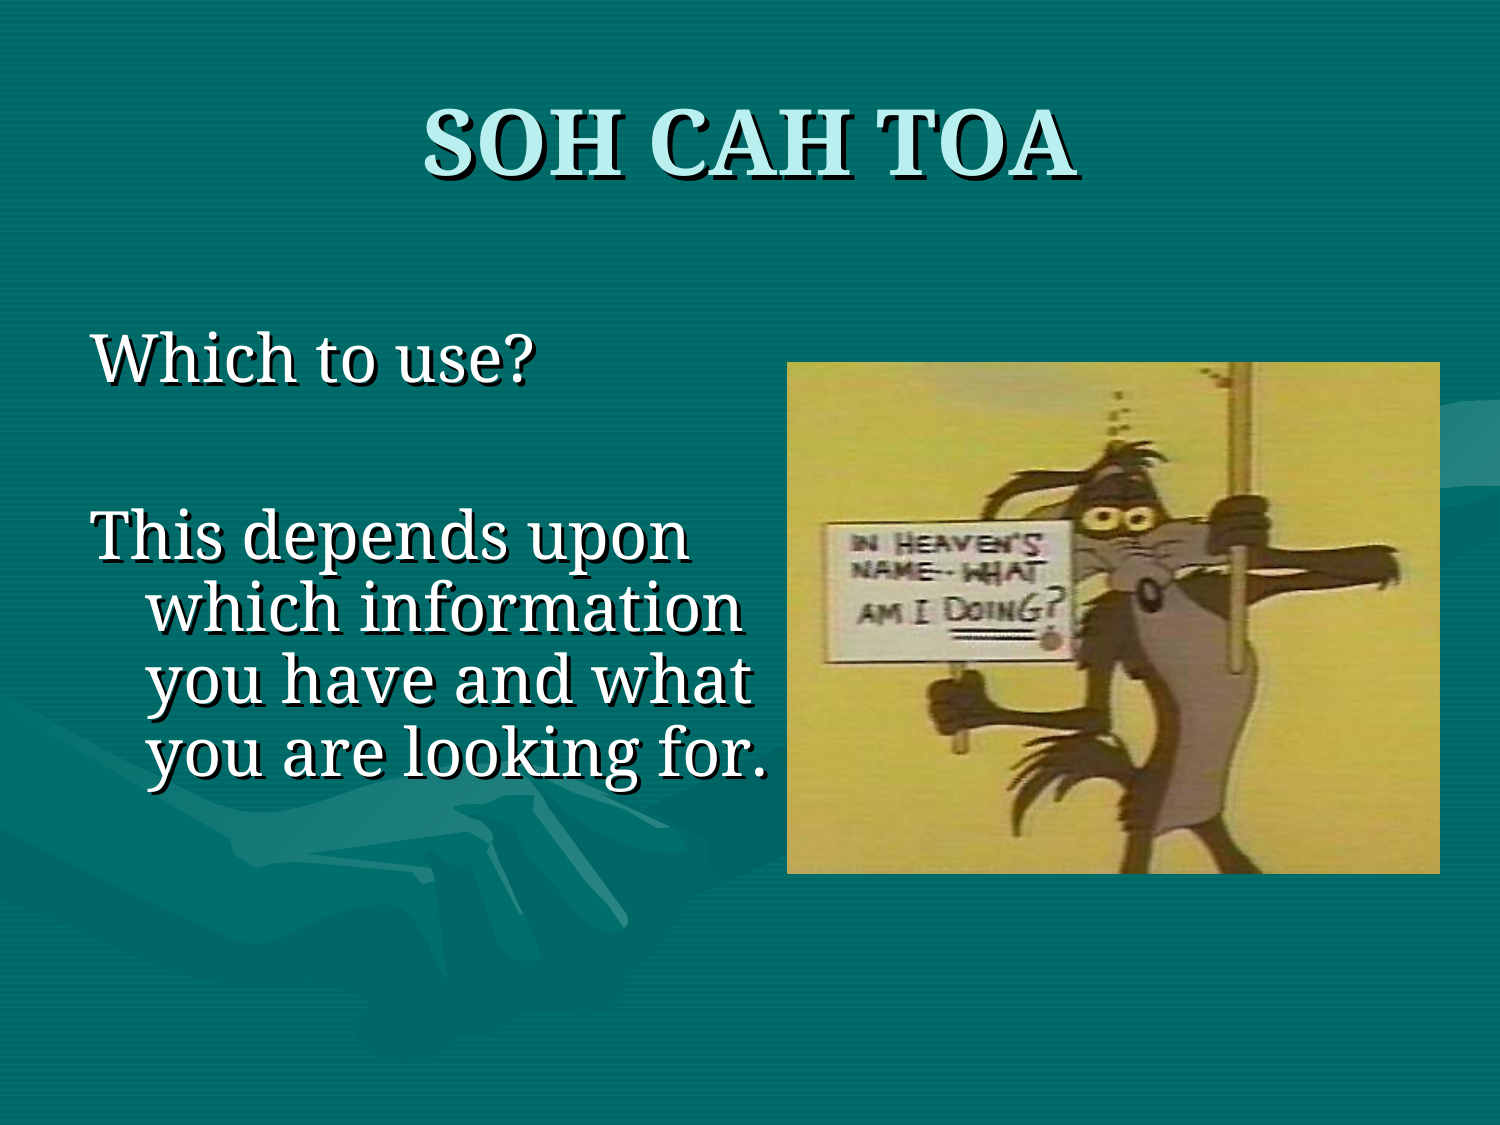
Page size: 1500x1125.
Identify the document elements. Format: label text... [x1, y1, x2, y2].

title SOH CAH TOA [75, 45, 1426, 233]
list Which to use? This depends upon which information you have and what you are looking for. [74, 317, 788, 878]
picture [0, 0, 1500, 1125]
